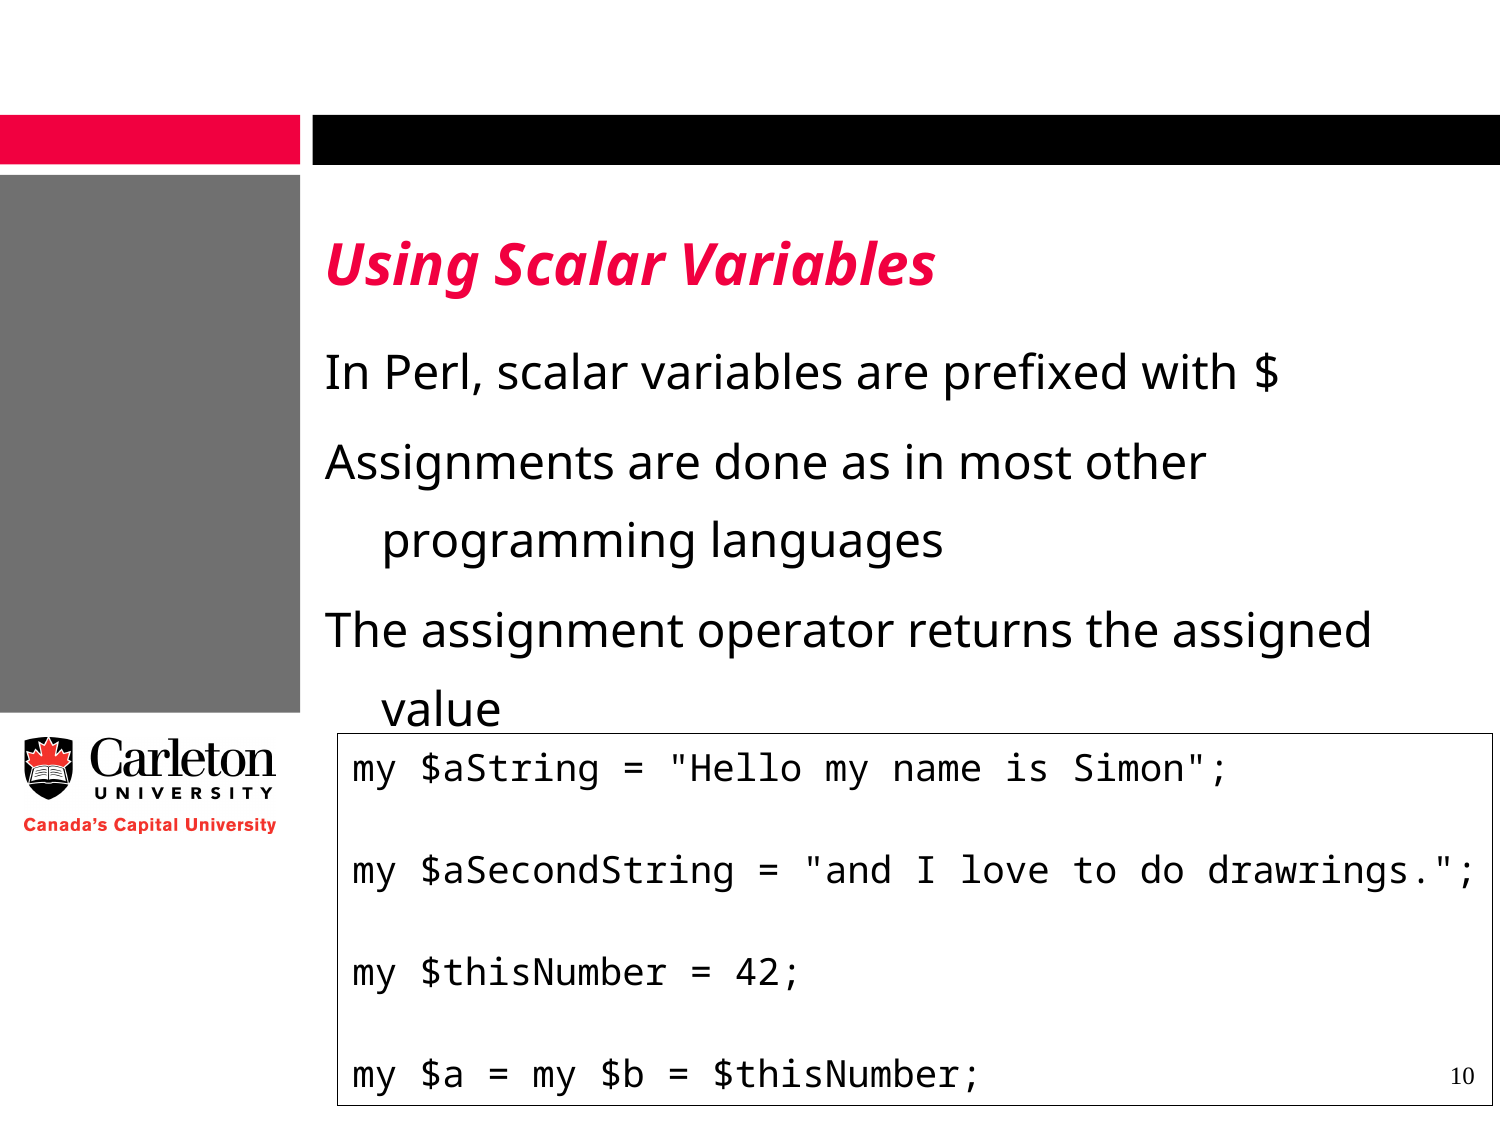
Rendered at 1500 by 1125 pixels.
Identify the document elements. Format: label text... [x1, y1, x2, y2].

picture [24, 737, 276, 834]
text_box my $aString = "Hello my name is Simon"; my $aSecondString = "and I love to do drawrings."; my $thisNumber = 42; my $a = my $b = $thisNumber; [337, 733, 1468, 1066]
title Using Scalar Variables [324, 194, 1450, 324]
list In Perl, scalar variables are prefixed with $ Assignments are done as in most other programming languages The assignment operator returns the assigned value [324, 324, 1450, 1036]
